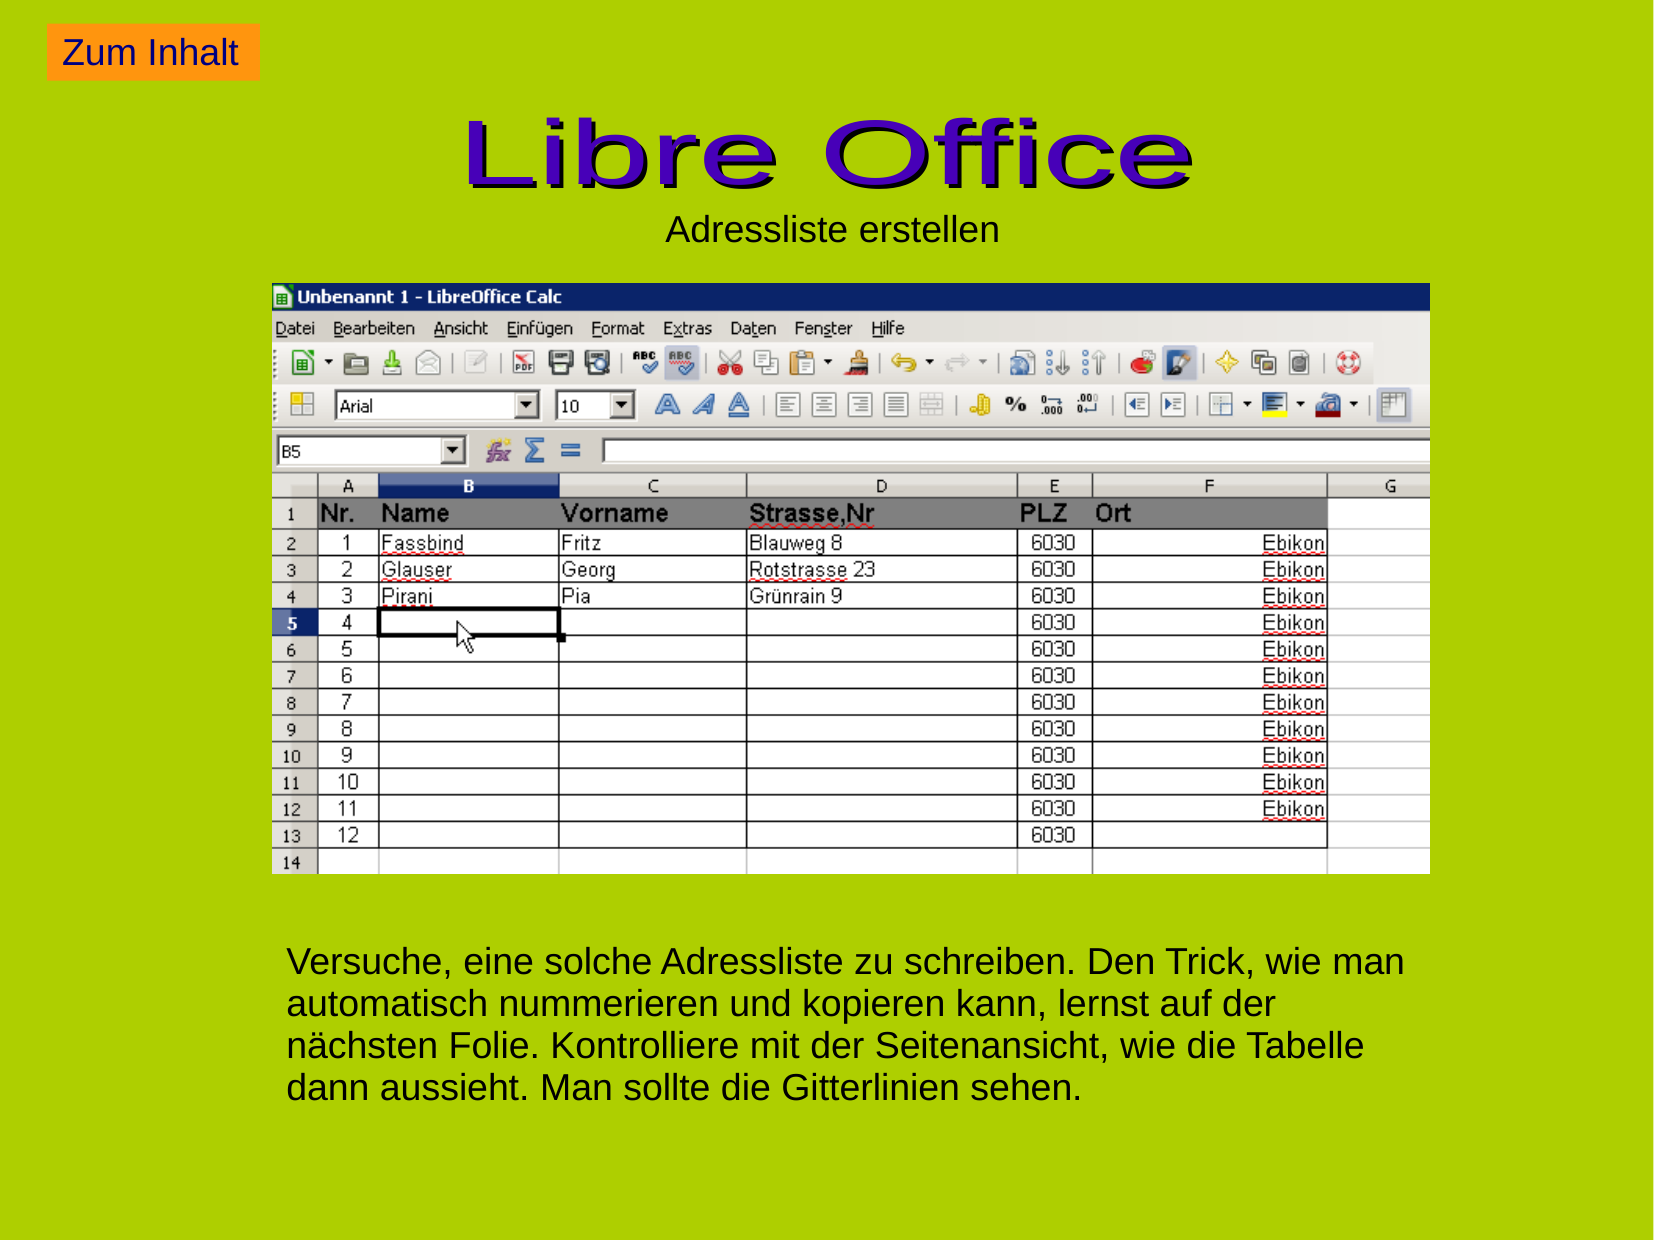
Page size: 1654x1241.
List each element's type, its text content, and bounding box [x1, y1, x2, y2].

text_box Zum Inhalt [47, 23, 260, 81]
text_box Versuche, eine solche Adressliste zu schreiben. Den Trick, wie man automatisch nummerieren und kopieren kann, lernst auf der nächsten Folie. Kontrolliere mit der Seitenansicht, wie die Tabelle dann aussieht. Man sollte die Gitterlinien sehen. [271, 933, 1430, 1117]
title Libre Office [82, 49, 1571, 257]
text_box Adressliste erstellen [460, 201, 1205, 259]
picture [272, 283, 1430, 875]
